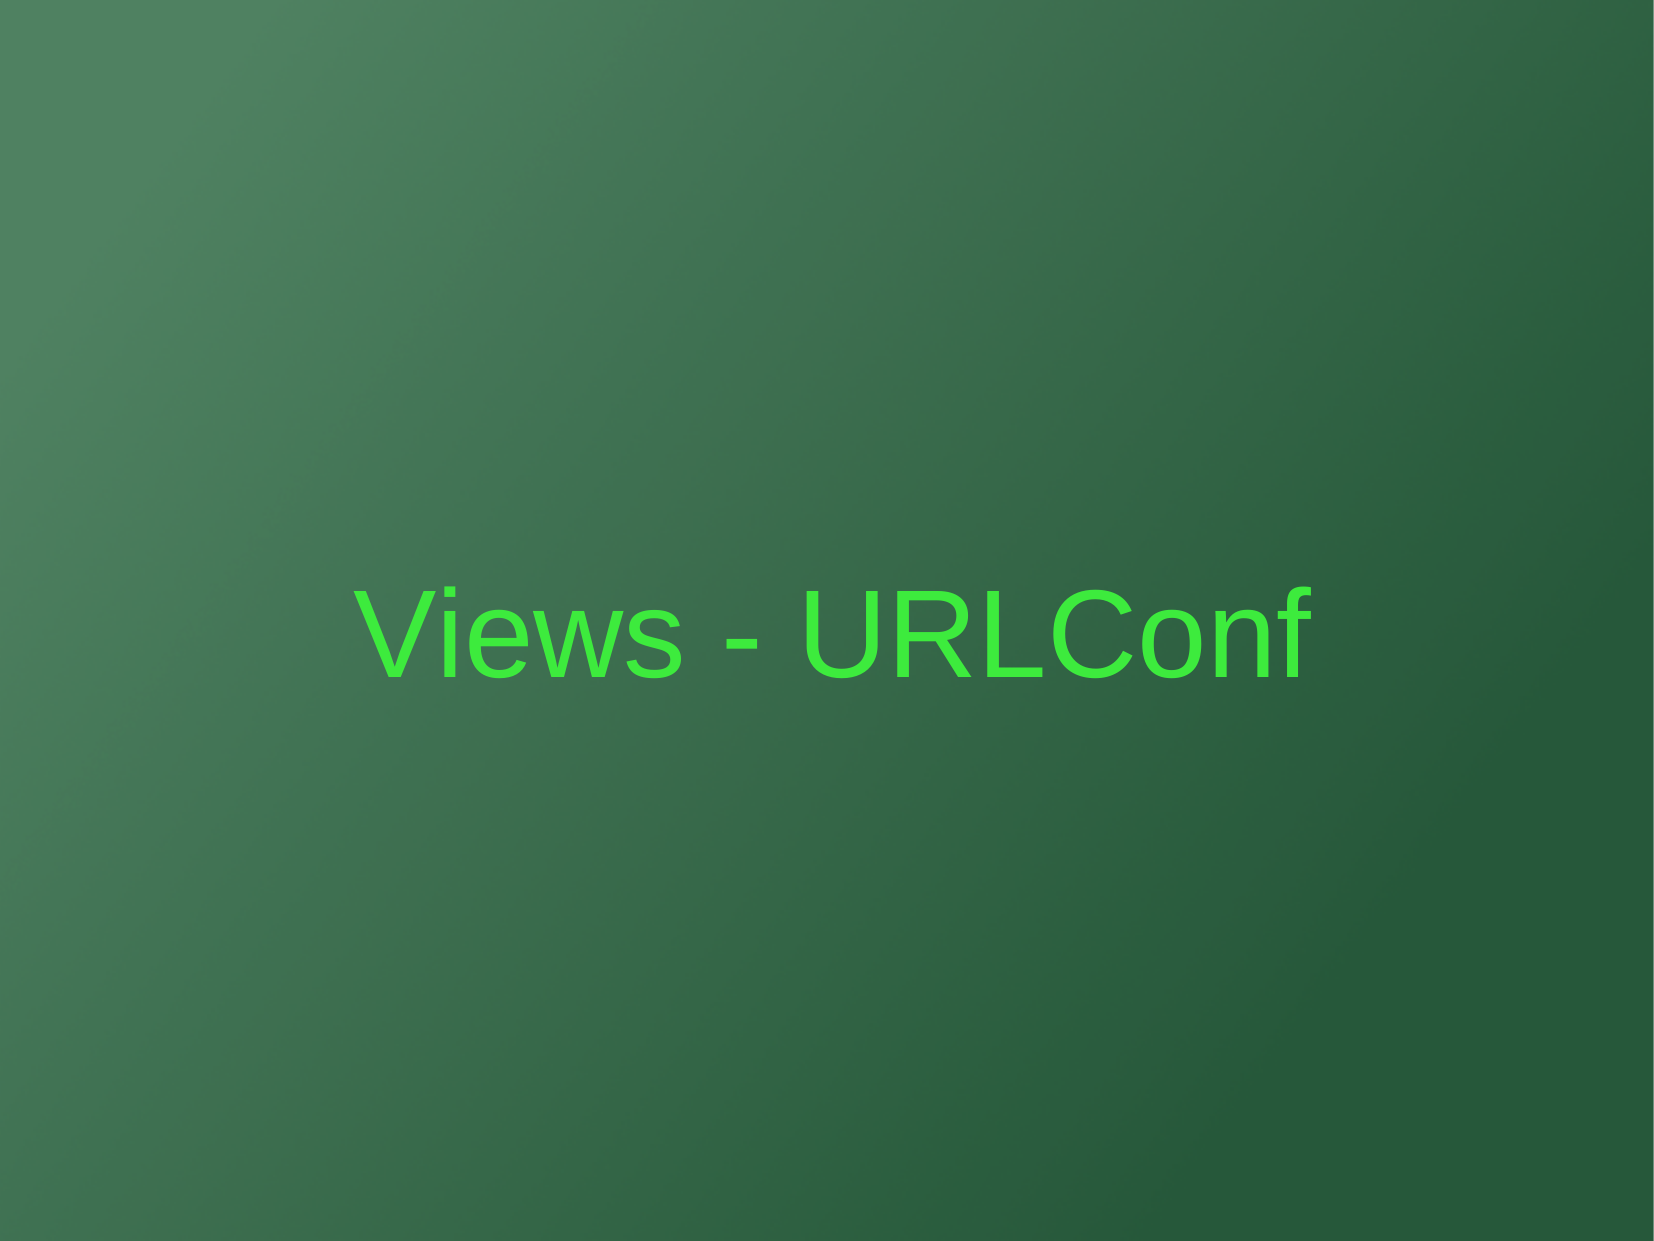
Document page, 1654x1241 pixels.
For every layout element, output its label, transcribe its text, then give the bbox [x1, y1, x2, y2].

picture [0, 0, 1654, 1241]
title Views - URLConf [88, 531, 1577, 739]
